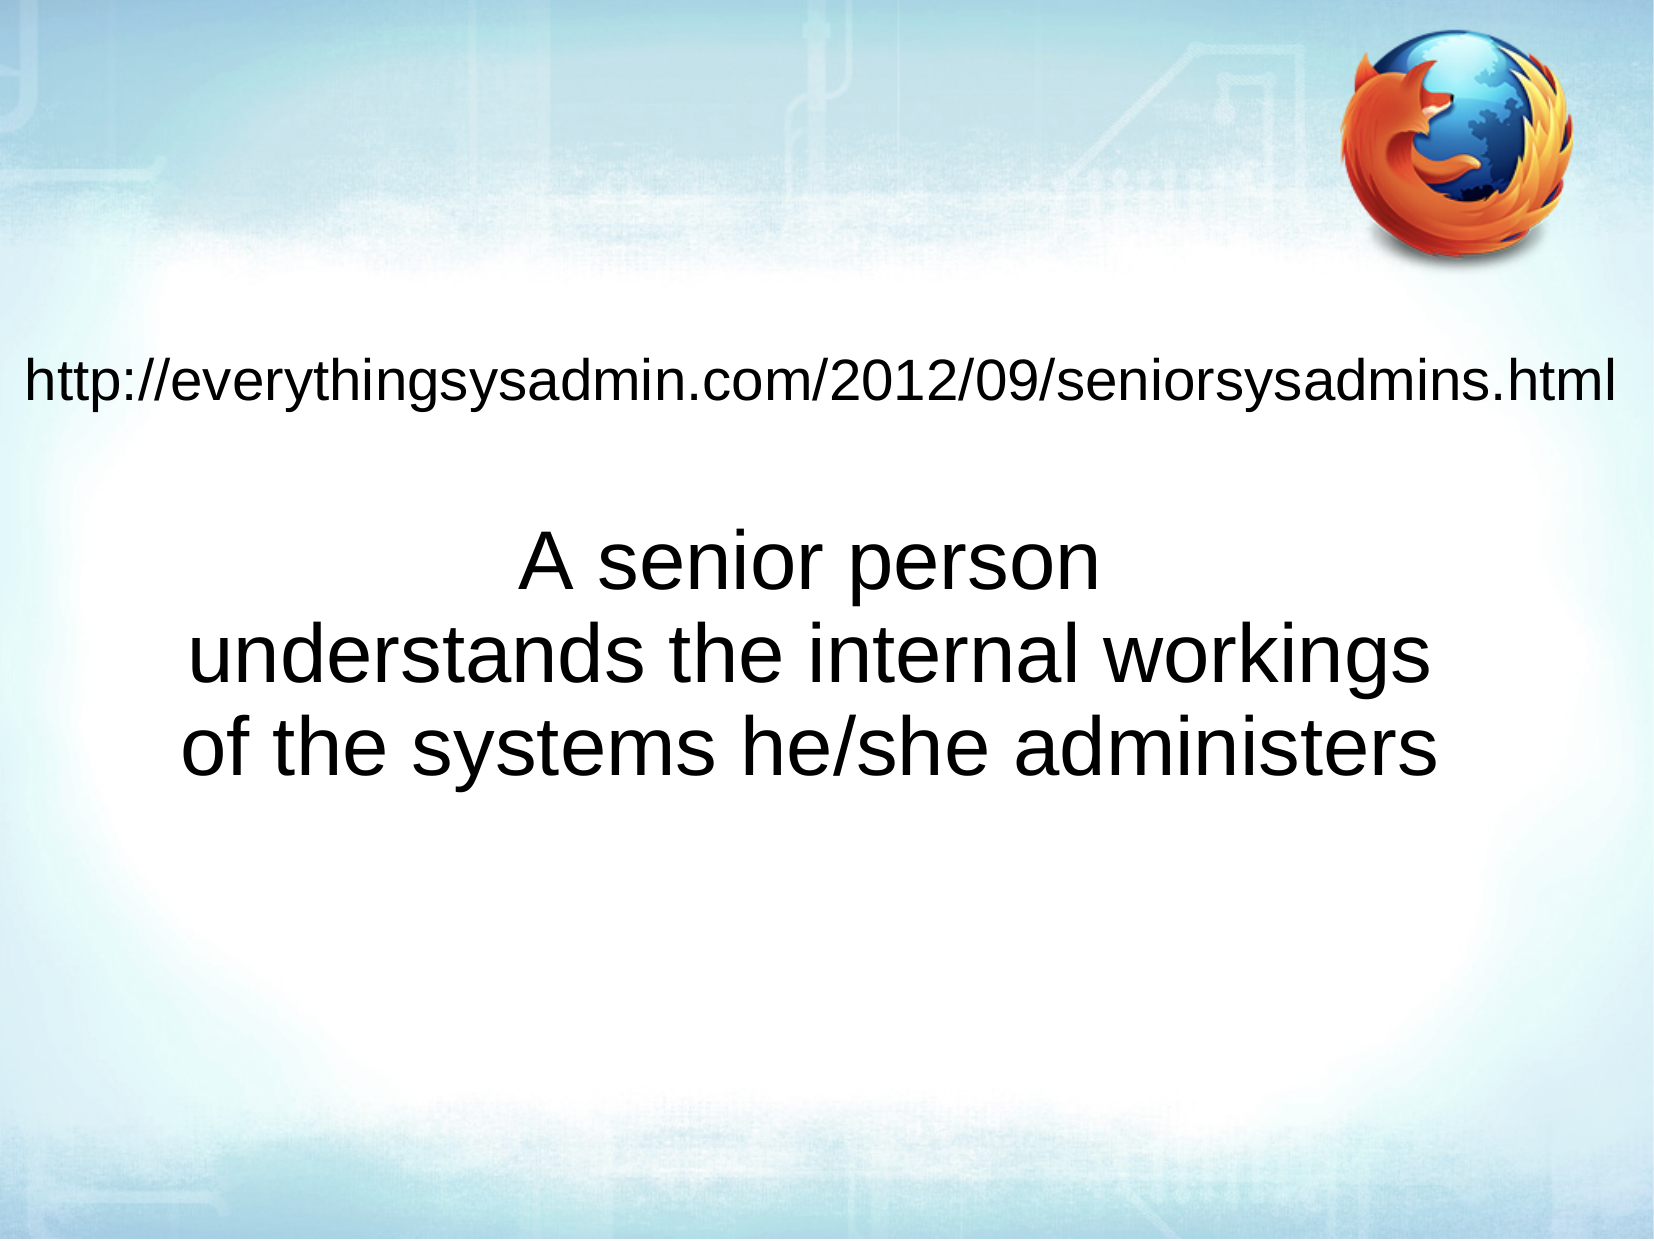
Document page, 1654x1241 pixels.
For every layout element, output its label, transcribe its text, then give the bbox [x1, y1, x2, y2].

picture [0, 0, 1654, 1239]
title http://everythingsysadmin.com/2012/09/seniorsysadmins.html A senior person understands the internal workings of the systems he/she administers [13, 351, 1630, 984]
